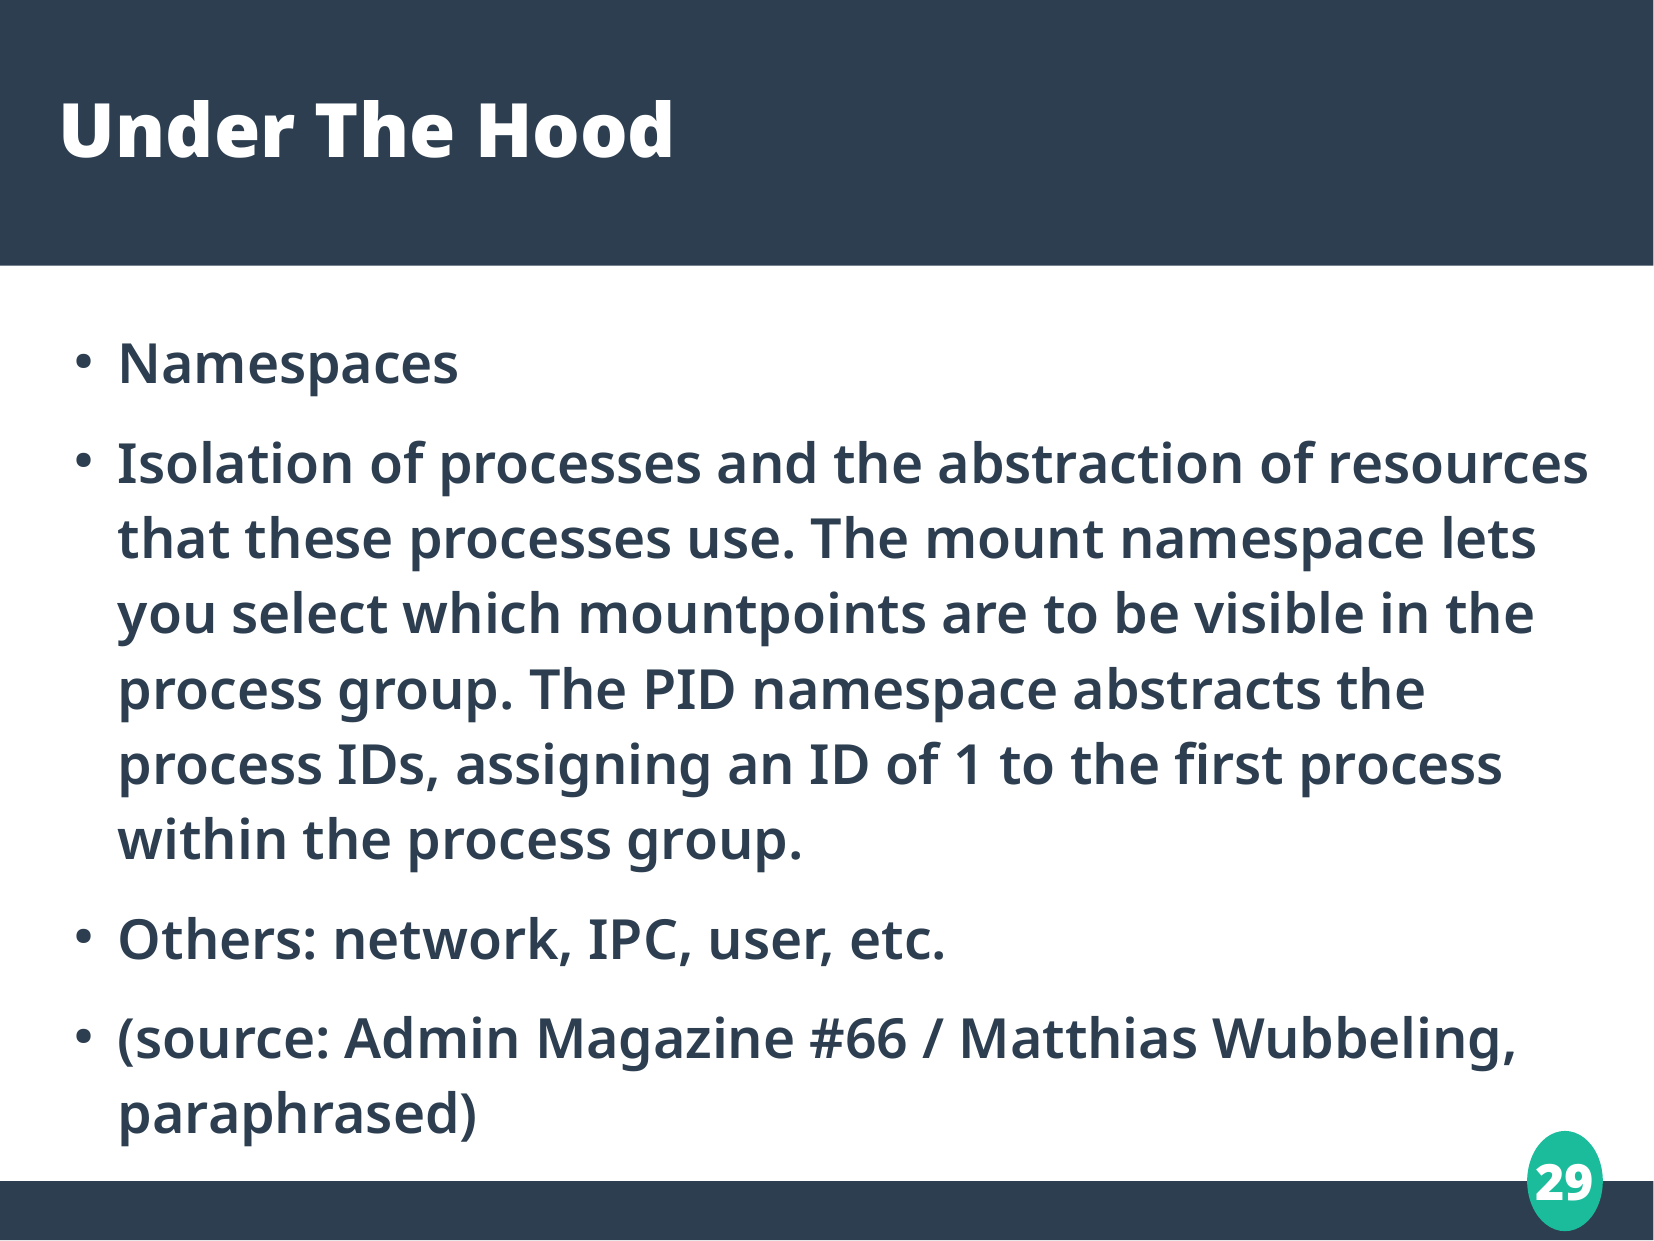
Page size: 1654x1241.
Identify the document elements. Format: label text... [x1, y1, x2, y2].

list Namespaces Isolation of processes and the abstraction of resources that these processes use. The mount namespace lets you select which mountpoints are to be visible in the process group. The PID namespace abstracts the process IDs, assigning an ID of 1 to the first process within the process group. Others: network, IPC, user, etc. (source: Admin Magazine #66 / Matthias Wubbeling, paraphrased) [59, 324, 1595, 1152]
title Under The Hood [59, 49, 1595, 207]
